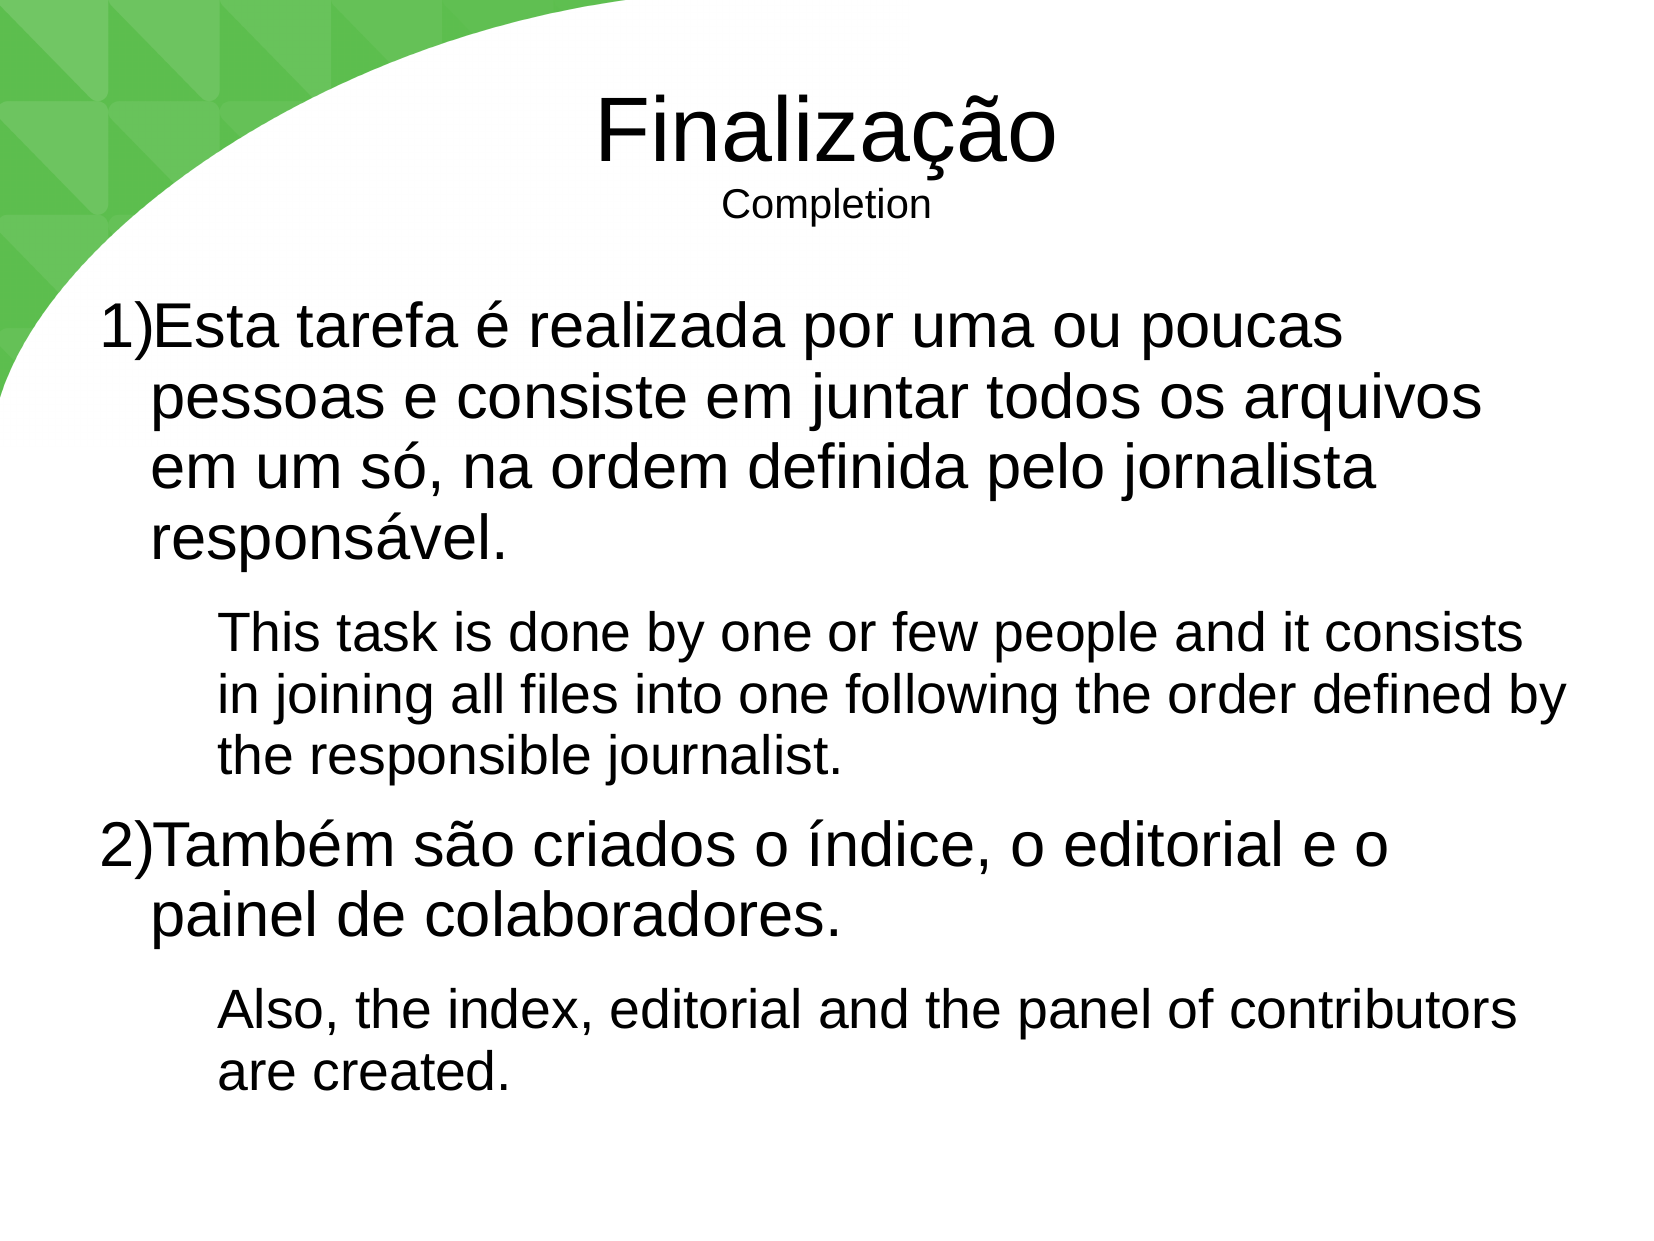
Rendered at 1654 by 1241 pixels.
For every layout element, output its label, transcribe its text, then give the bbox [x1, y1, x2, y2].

title Finalização Completion [82, 49, 1571, 257]
list Esta tarefa é realizada por uma ou poucas pessoas e consiste em juntar todos os arquivos em um só, na ordem definida pelo jornalista responsável. This task is done by one or few people and it consists in joining all files into one following the order defined by the responsible journalist. Também são criados o índice, o editorial e o painel de colaboradores. Also, the index, editorial and the panel of contributors are created. [82, 290, 1571, 1109]
